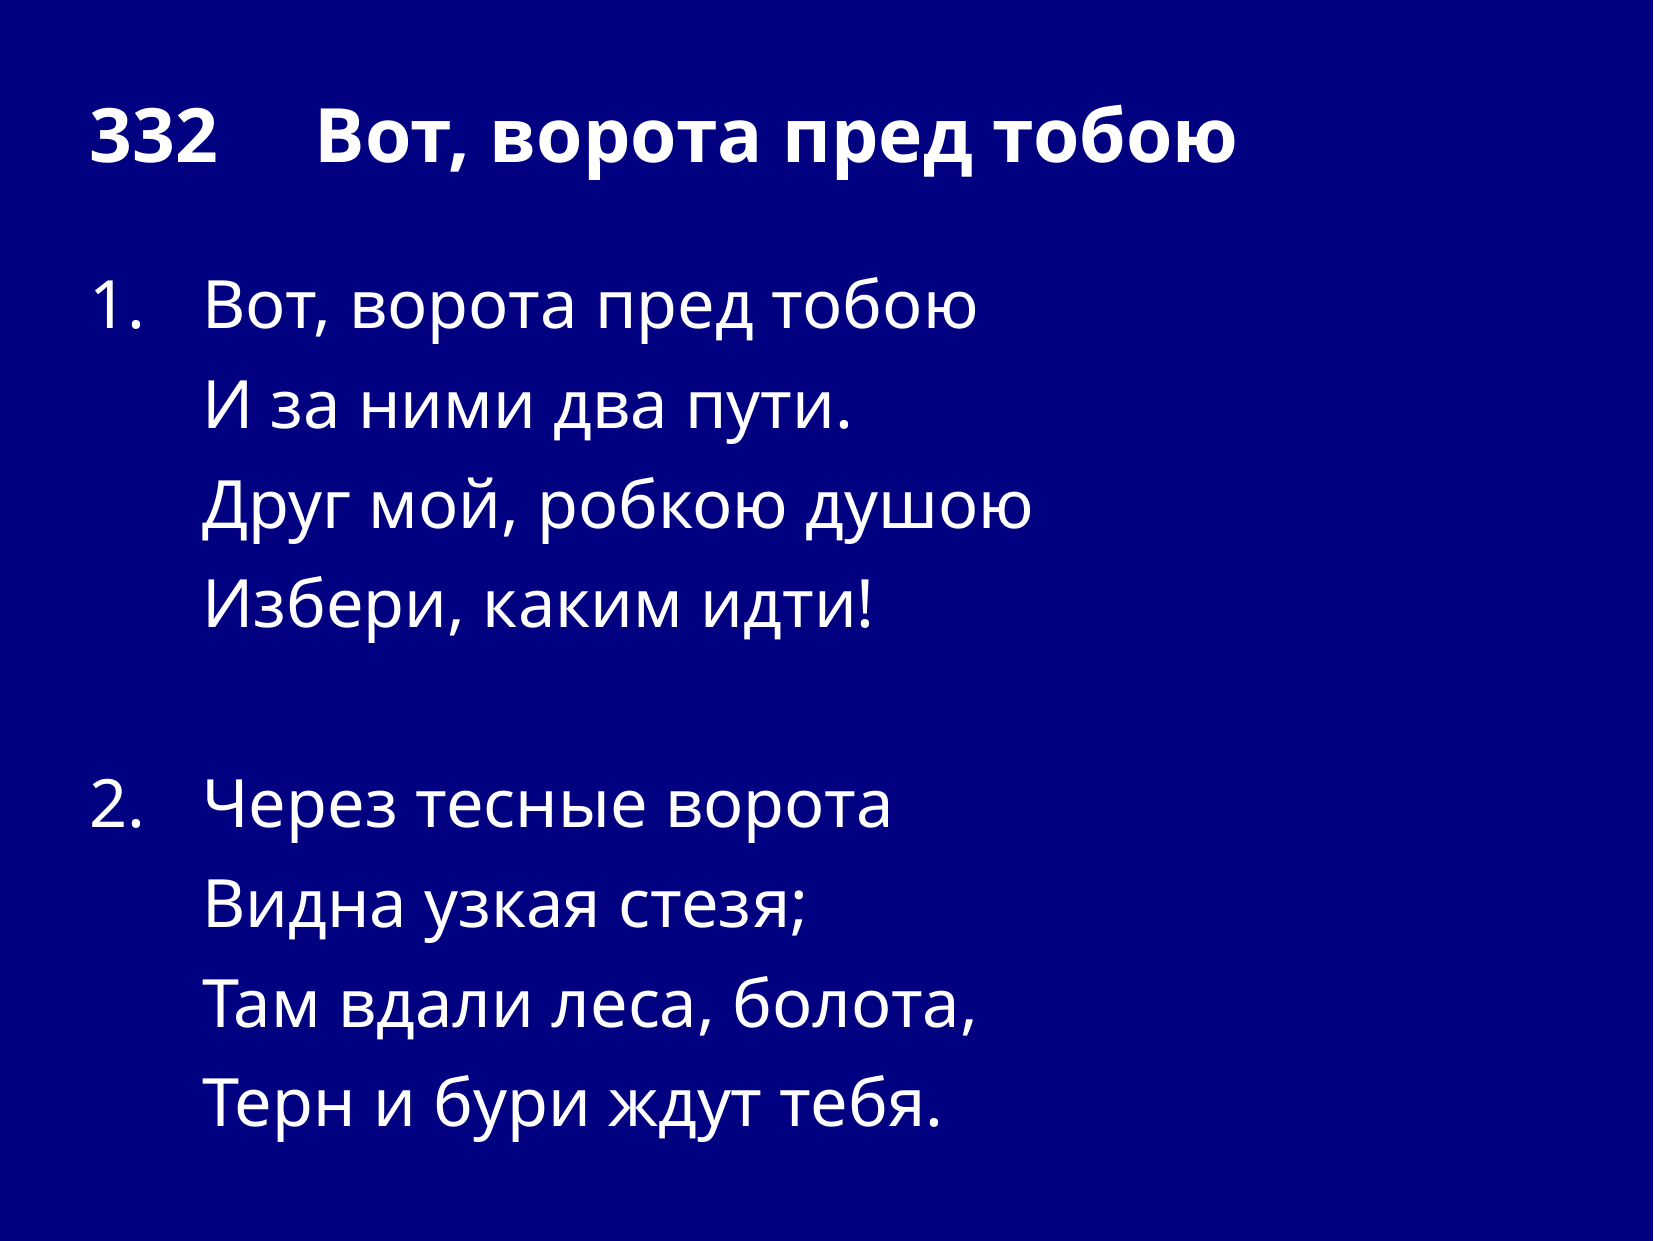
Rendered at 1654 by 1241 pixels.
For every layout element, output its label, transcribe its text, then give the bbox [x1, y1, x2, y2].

text_box 1. Вот, ворота пред тобою И за ними два пути. Друг мой, робкою душою Избери, каким идти! 2. Через тесные ворота Видна узкая стезя; Там вдали леса, болота, Терн и бури ждут тебя. [75, 188, 1576, 1163]
text_box 332 Вот, ворота пред тобою [75, 75, 1576, 188]
